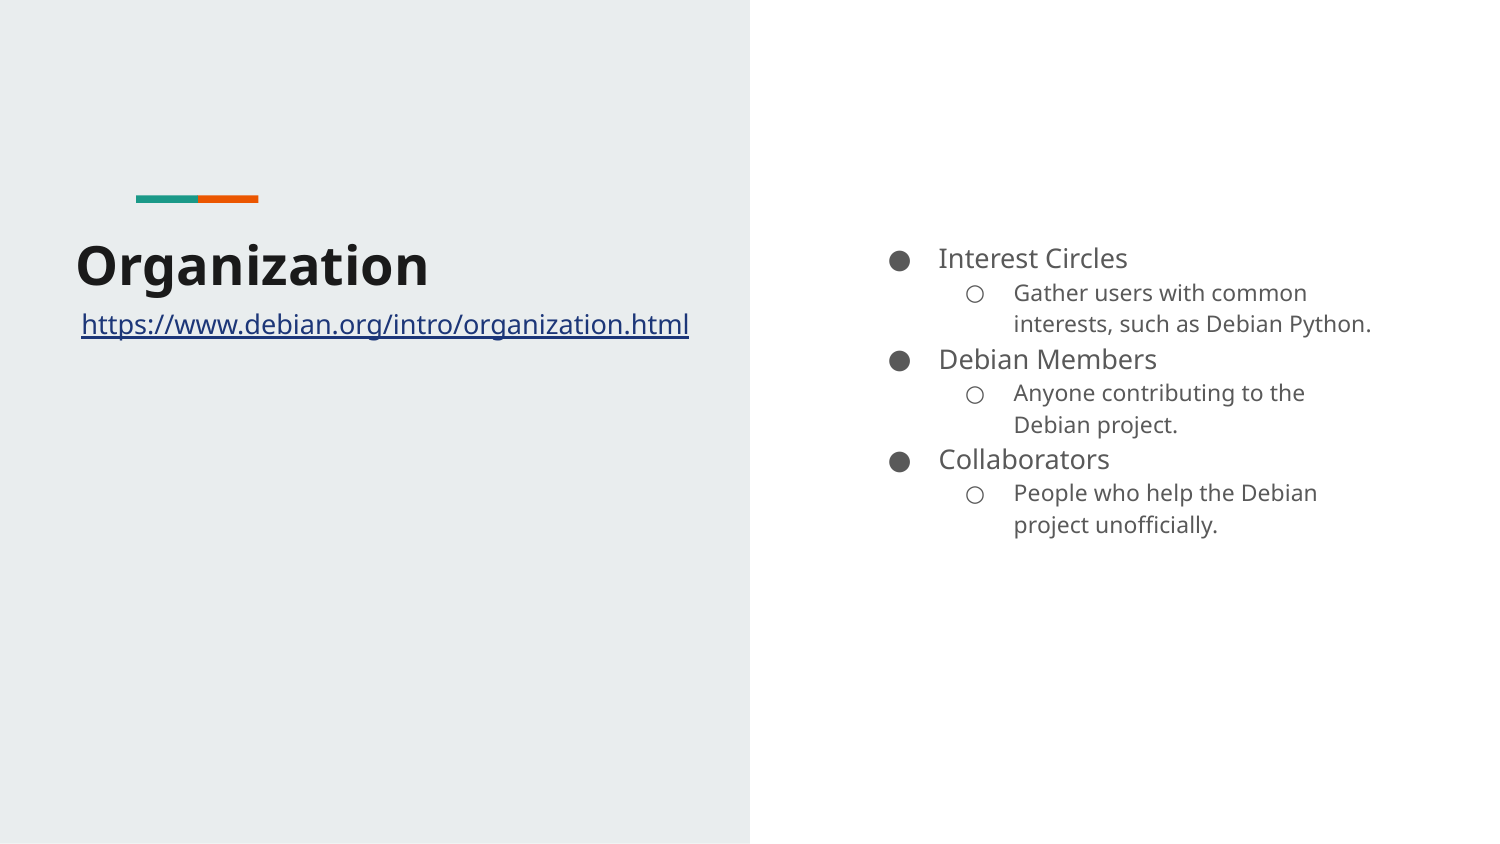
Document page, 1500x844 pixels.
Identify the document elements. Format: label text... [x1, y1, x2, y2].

list Interest Circles Gather users with common interests, such as Debian Python. Debian Members Anyone contributing to the Debian project. Collaborators People who help the Debian project unofficially. [848, 221, 1403, 719]
title Organization [60, 216, 602, 494]
subtitle https://www.debian.org/intro/organization.html [66, 292, 715, 417]
